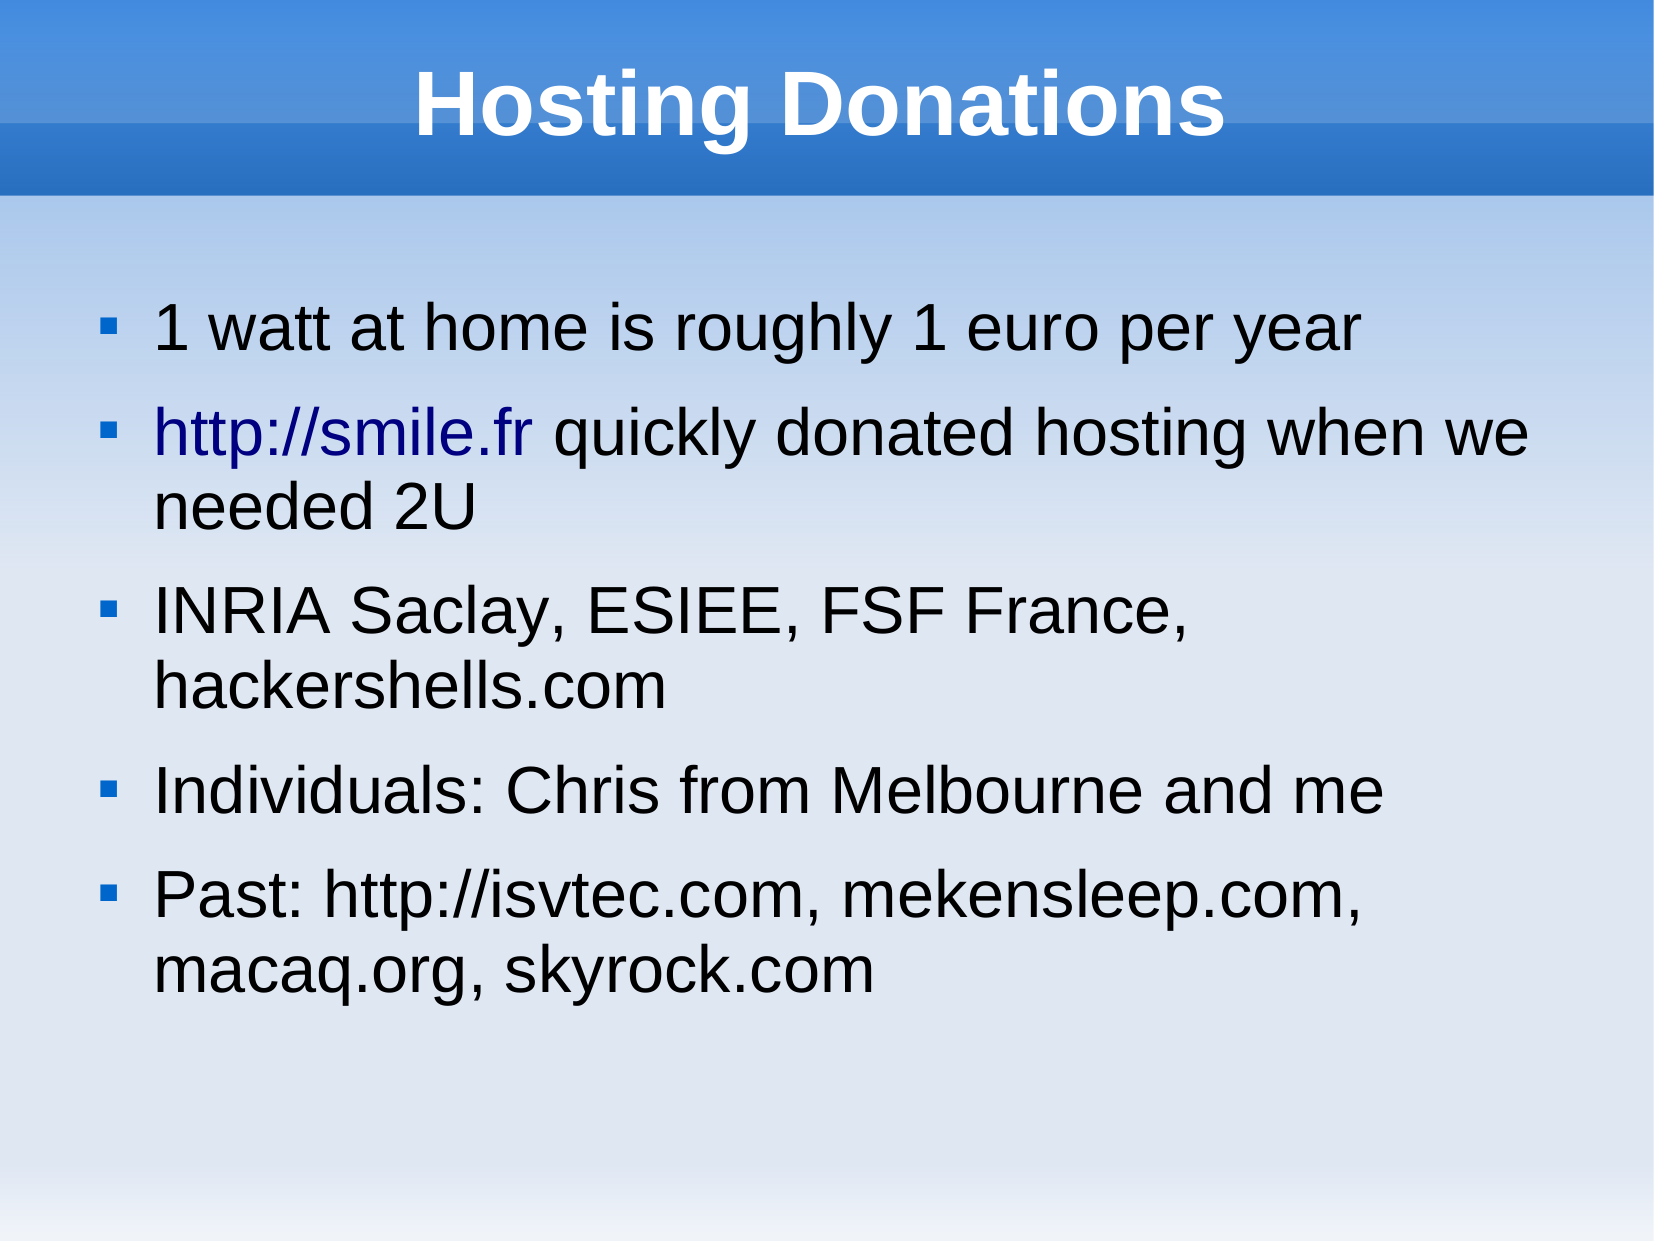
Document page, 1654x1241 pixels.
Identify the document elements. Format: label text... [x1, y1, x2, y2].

list 1 watt at home is roughly 1 euro per year http://smile.fr quickly donated hosting when we needed 2U INRIA Saclay, ESIEE, FSF France, hackershells.com Individuals: Chris from Melbourne and me Past: http://isvtec.com, mekensleep.com, macaq.org, skyrock.com [82, 290, 1571, 1094]
title Hosting Donations [76, 7, 1565, 200]
picture [0, 0, 1654, 1241]
